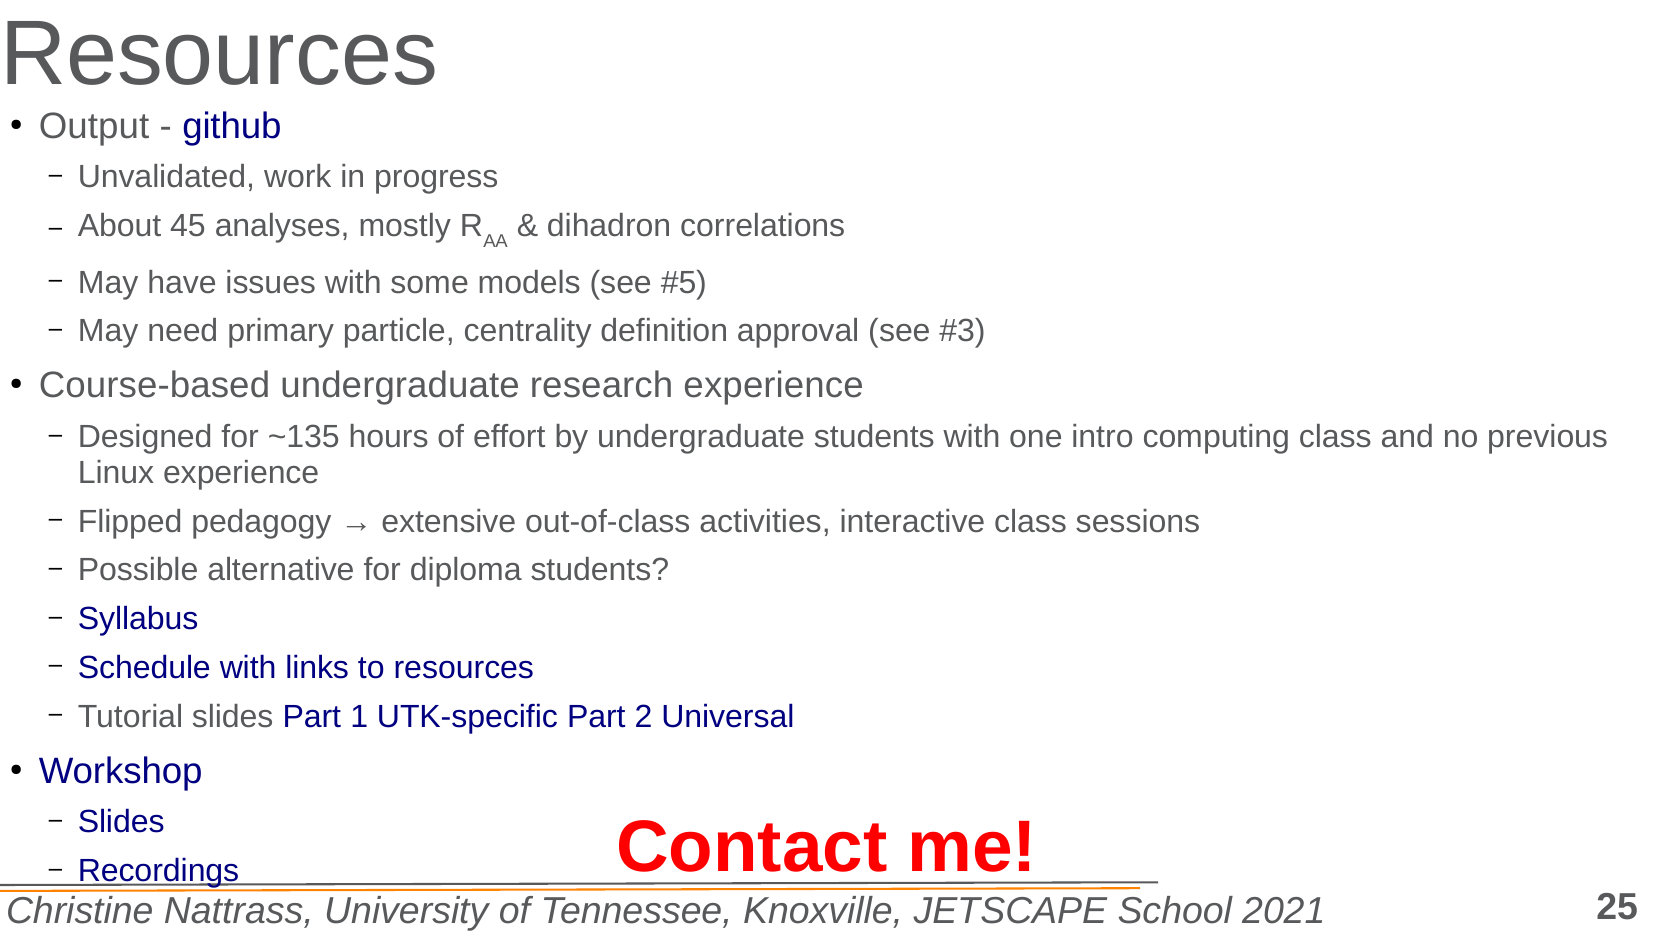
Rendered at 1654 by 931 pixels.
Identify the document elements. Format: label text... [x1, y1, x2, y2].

text_box Contact me! [594, 798, 1060, 895]
list Output - github Unvalidated, work in progress About 45 analyses, mostly RAA & dihadron correlations May have issues with some models (see #5) May need primary particle, centrality definition approval (see #3) Course-based undergraduate research experience Designed for ~135 hours of effort by undergraduate students with one intro computing class and no previous Linux experience Flipped pedagogy → extensive out-of-class activities, interactive class sessions Possible alternative for diploma students? Syllabus Schedule with links to resources Tutorial slides Part 1 UTK-specific Part 2 Universal Workshop Slides Recordings [0, 105, 1636, 895]
title Resources [0, 0, 1654, 107]
